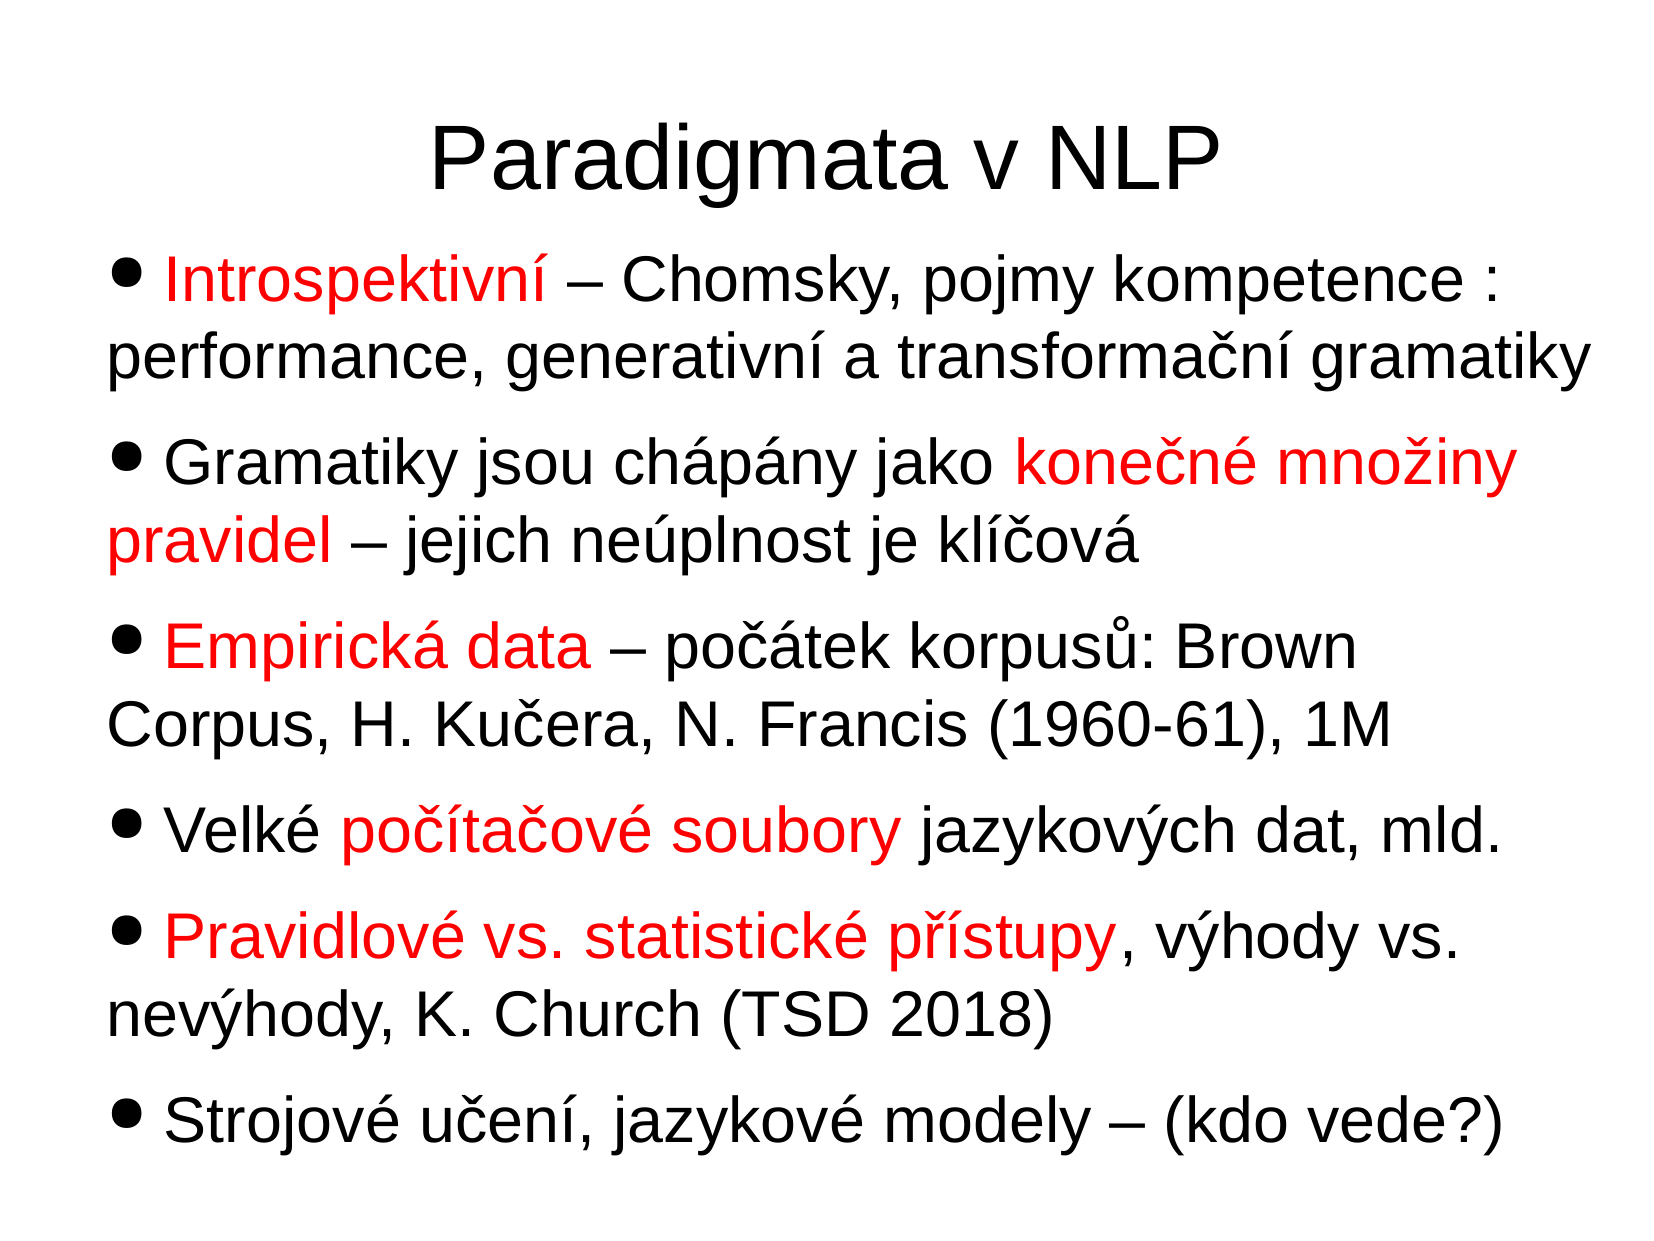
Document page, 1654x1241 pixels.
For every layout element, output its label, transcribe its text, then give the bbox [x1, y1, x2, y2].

title Paradigmata v NLP [82, 49, 1571, 257]
list Introspektivní – Chomsky, pojmy kompetence : performance, generativní a transformační gramatiky Gramatiky jsou chápány jako konečné množiny pravidel – jejich neúplnost je klíčová Empirická data – počátek korpusů: Brown Corpus, H. Kučera, N. Francis (1960-61), 1M Velké počítačové soubory jazykových dat, mld. Pravidlové vs. statistické přístupy, výhody vs. nevýhody, K. Church (TSD 2018) Strojové učení, jazykové modely – (kdo vede?) [106, 236, 1595, 1207]
